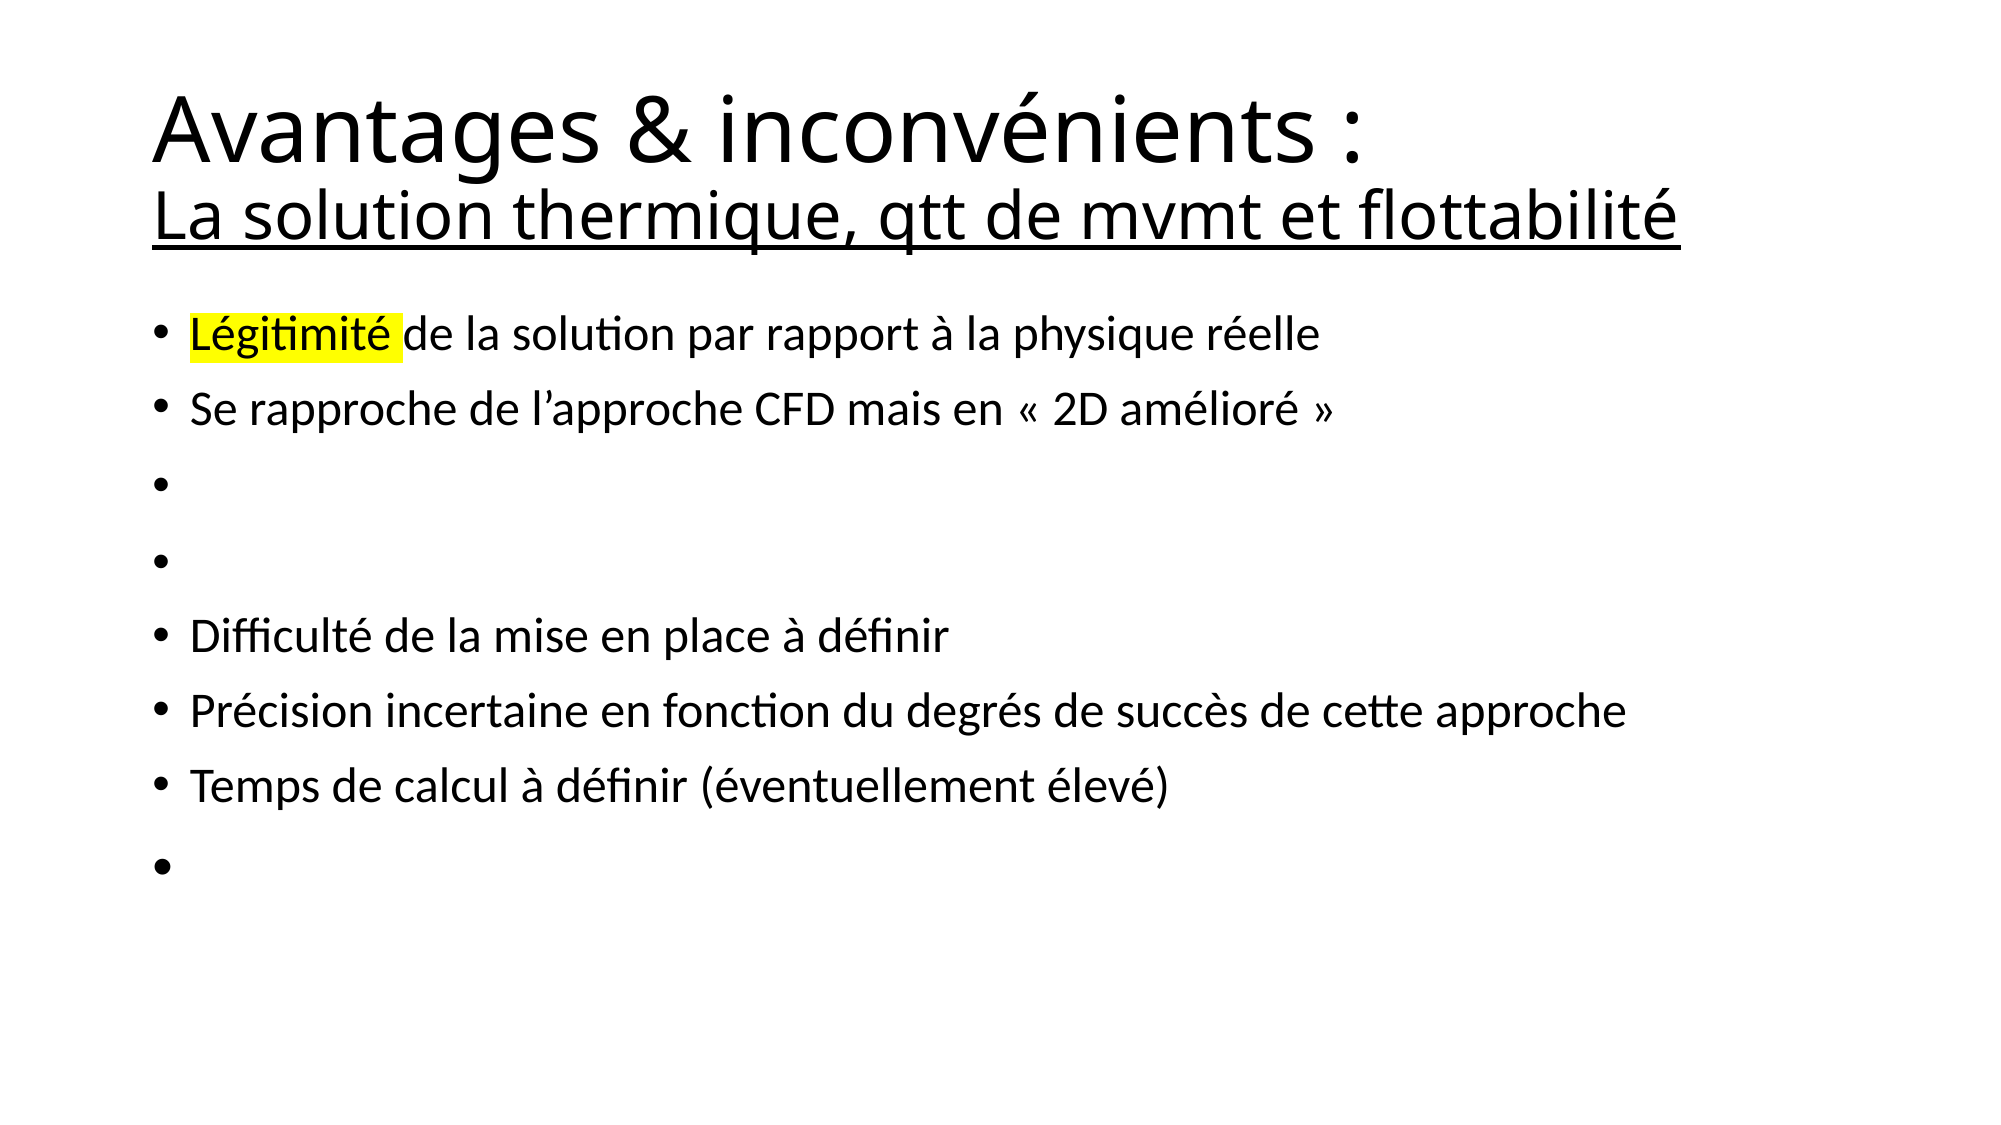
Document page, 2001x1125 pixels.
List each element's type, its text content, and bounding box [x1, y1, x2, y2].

list Légitimité de la solution par rapport à la physique réelle Se rapproche de l’approche CFD mais en « 2D amélioré » Difficulté de la mise en place à définir Précision incertaine en fonction du degrés de succès de cette approche Temps de calcul à définir (éventuellement élevé) [137, 299, 1863, 1014]
title Avantages & inconvénients : La solution thermique, qtt de mvmt et flottabilité [137, 59, 1863, 278]
